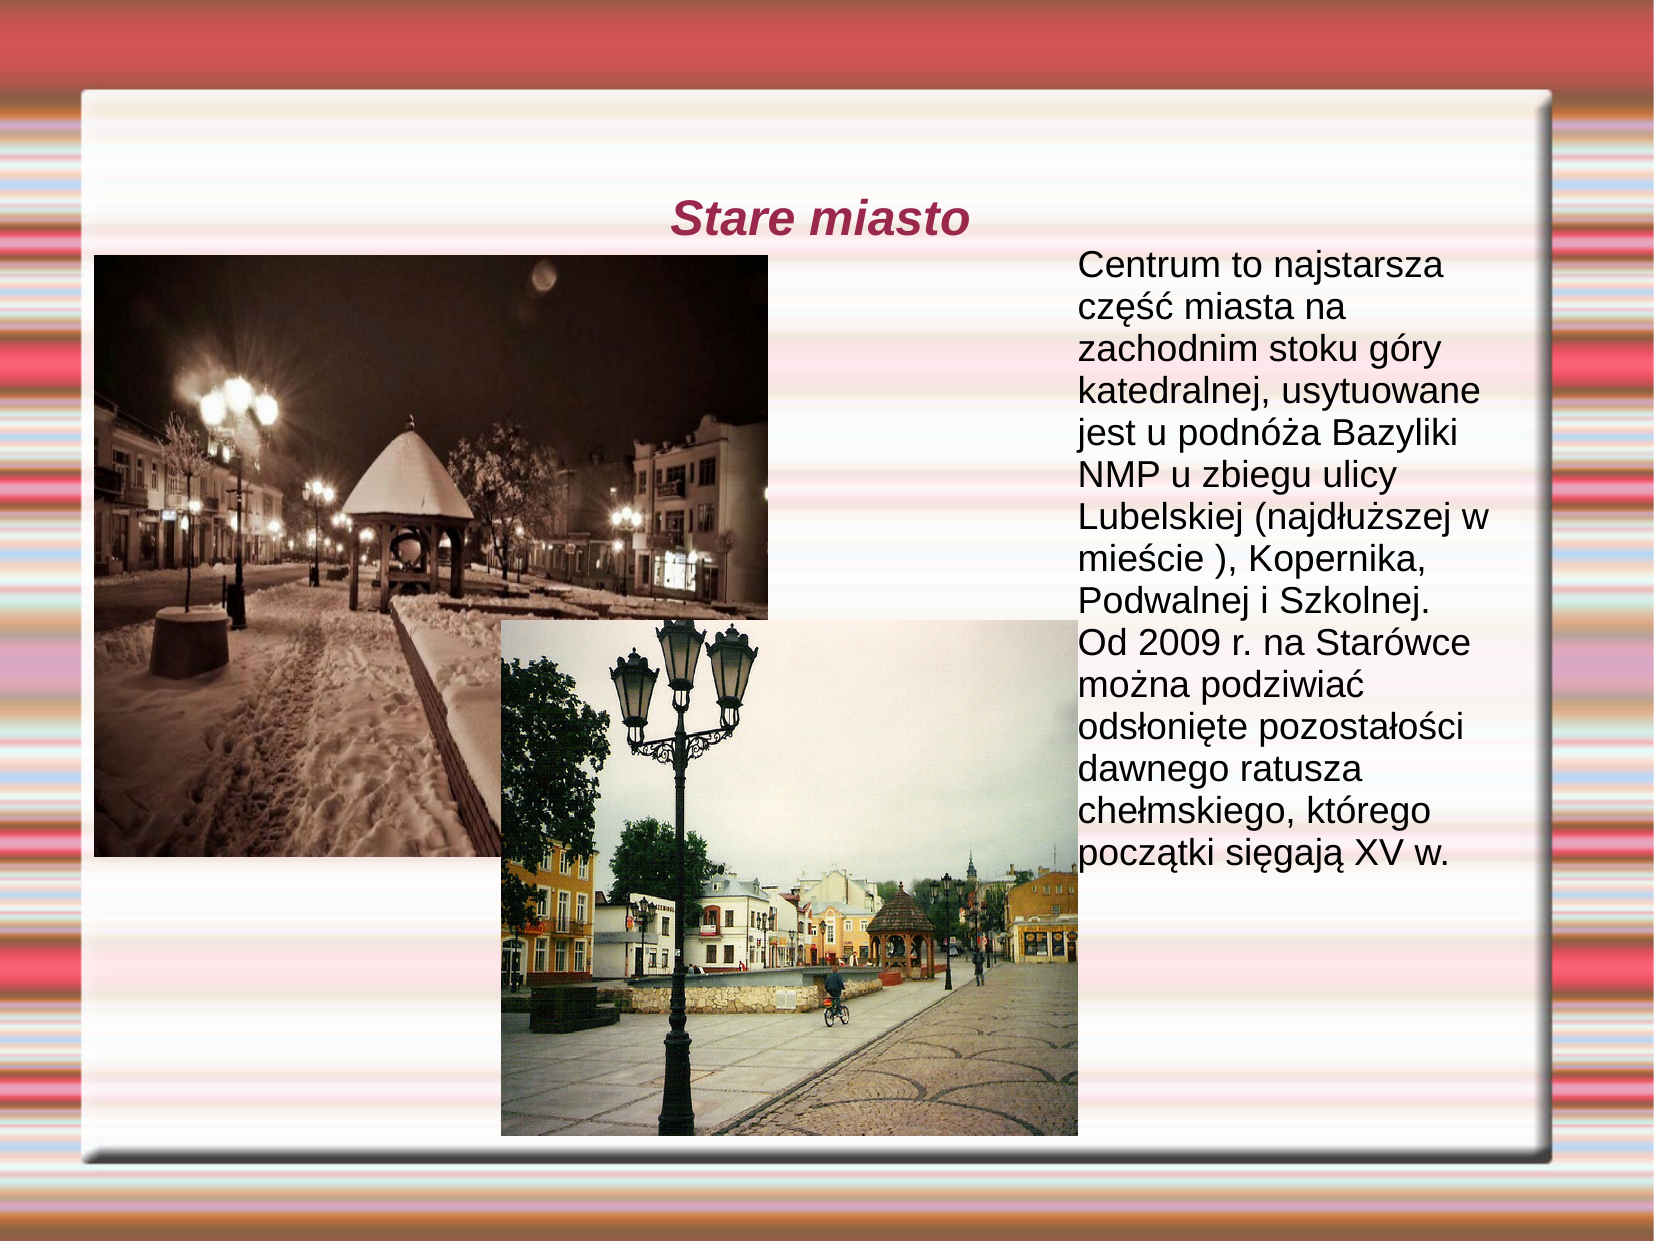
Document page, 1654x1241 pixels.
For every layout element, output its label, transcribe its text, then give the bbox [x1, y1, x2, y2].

text_box Centrum to najstarsza część miasta na zachodnim stoku góry katedralnej, usytuowane jest u podnóża Bazyliki NMP u zbiegu ulicy Lubelskiej (najdłuższej w mieście ), Kopernika, Podwalnej i Szkolnej. Od 2009 r. na Starówce można podziwiać odsłonięte pozostałości dawnego ratusza chełmskiego, którego początki sięgają XV w. [1062, 236, 1506, 882]
picture [0, 0, 1654, 1241]
title Stare miasto [121, 114, 1534, 322]
